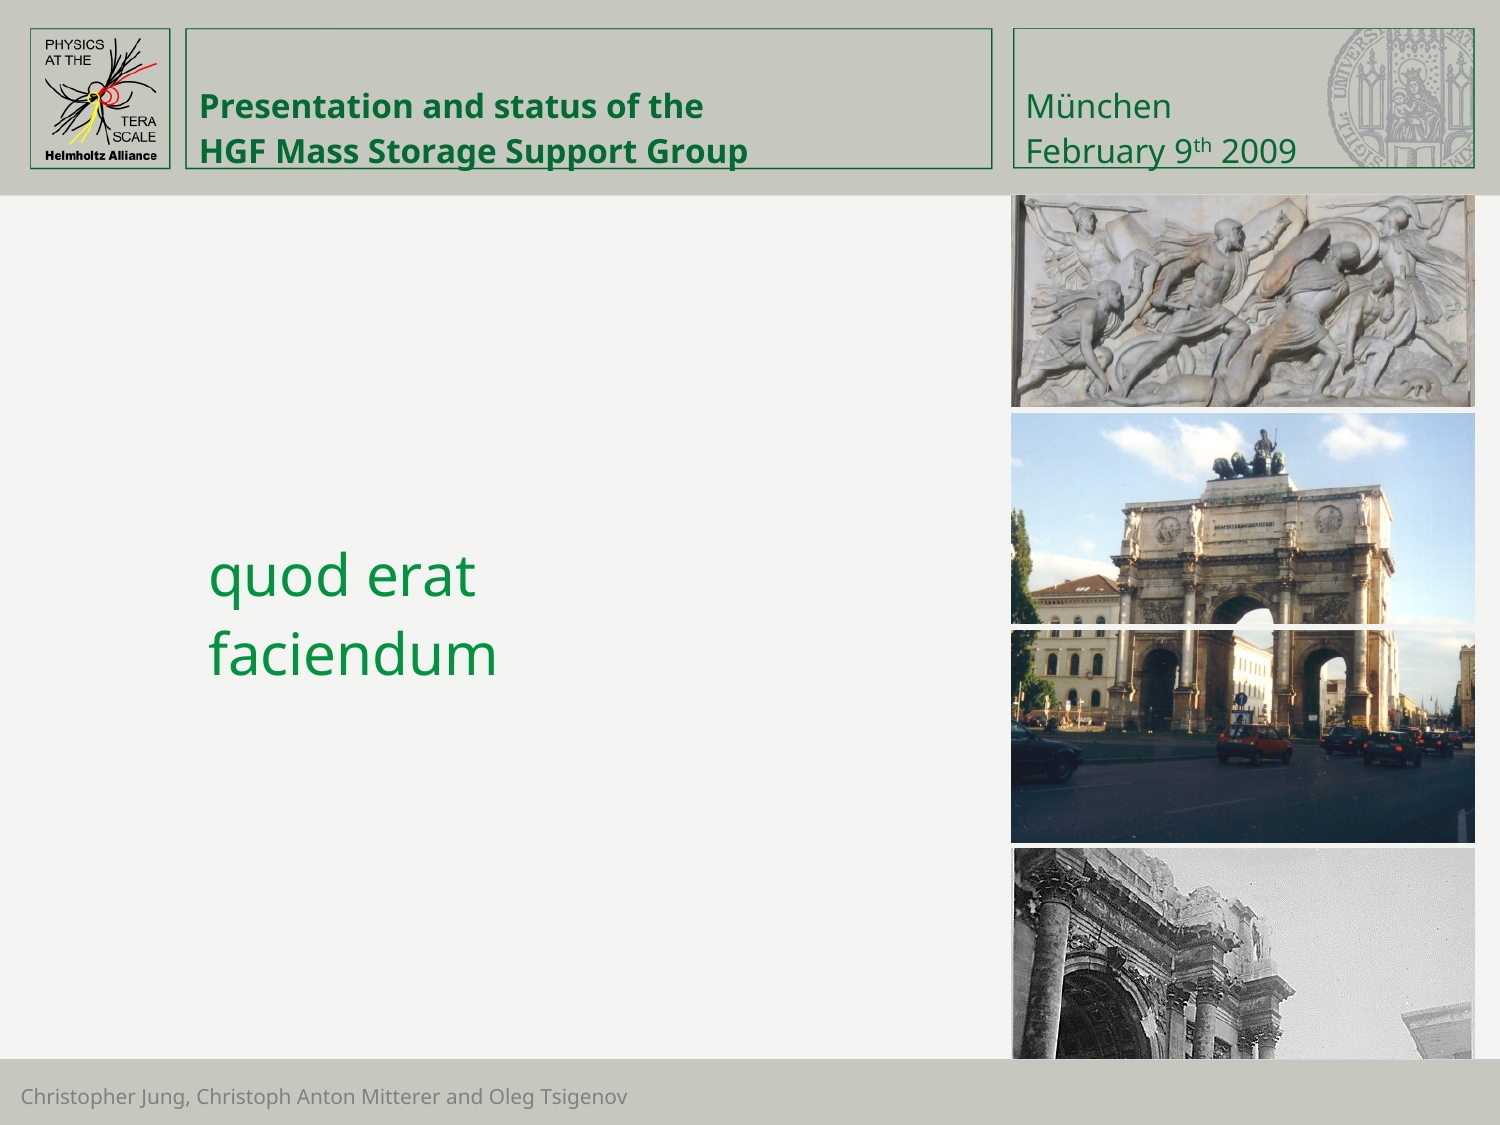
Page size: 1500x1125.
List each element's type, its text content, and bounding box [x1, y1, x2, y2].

text_box Christopher Jung, Christoph Anton Mitterer and Oleg Tsigenov [5, 1074, 676, 1119]
text_box Presentation and status of the HGF Mass Storage Support Group [183, 75, 860, 181]
text_box quod erat faciendum [193, 526, 756, 701]
text_box München February 9th 2009 [1010, 75, 1337, 181]
picture [0, 0, 1500, 1125]
